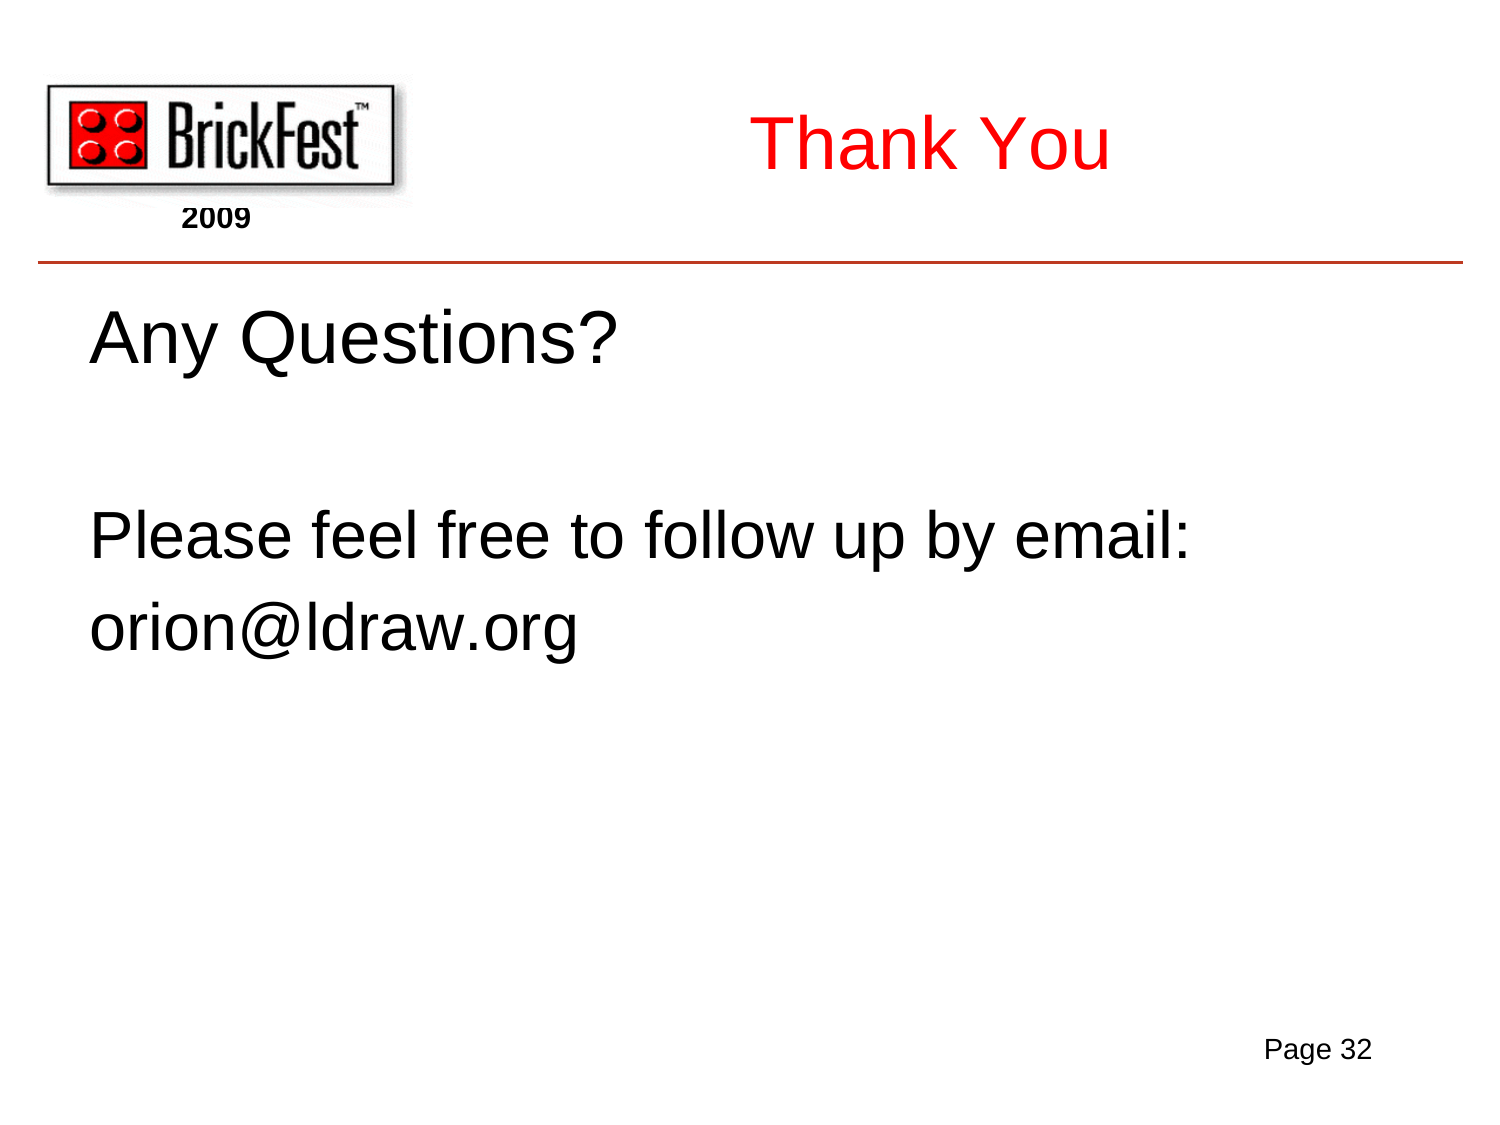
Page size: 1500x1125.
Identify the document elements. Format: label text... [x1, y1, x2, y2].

title Thank You [412, 49, 1450, 238]
picture [35, 74, 412, 208]
list Any Questions? Please feel free to follow up by email: orion@ldraw.org [74, 287, 1450, 1000]
